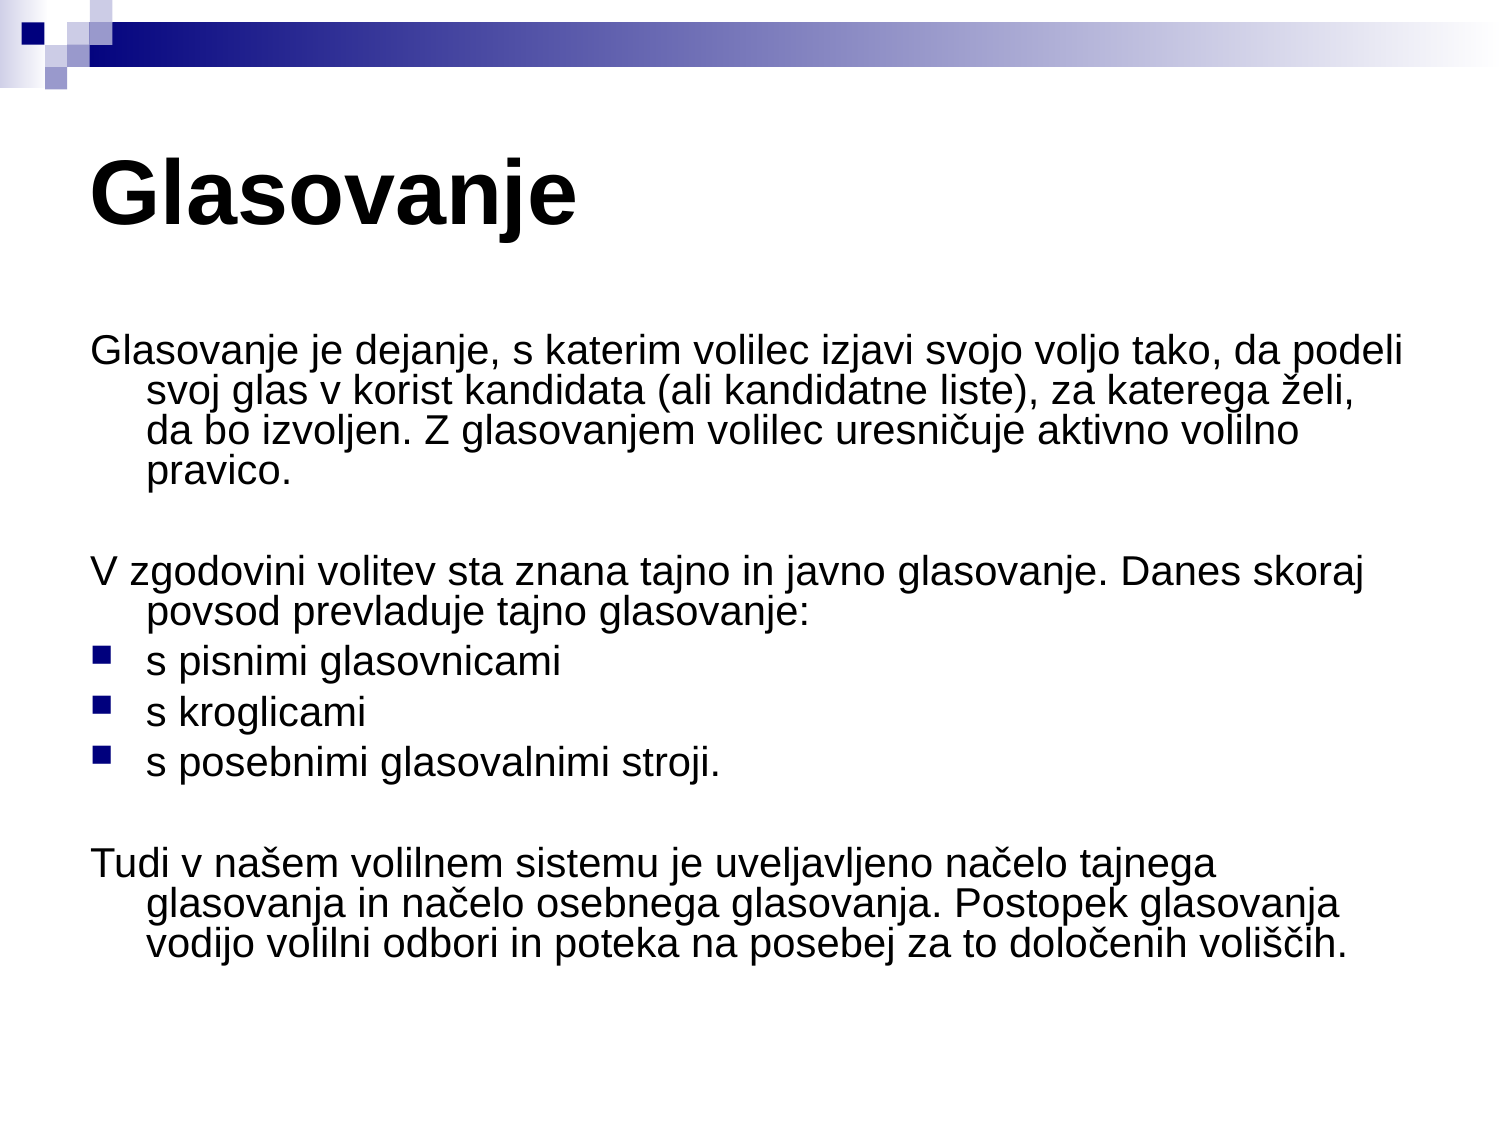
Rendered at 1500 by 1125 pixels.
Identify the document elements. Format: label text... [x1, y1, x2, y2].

list Glasovanje je dejanje, s katerim volilec izjavi svojo voljo tako, da podeli svoj glas v korist kandidata (ali kandidatne liste), za katerega želi, da bo izvoljen. Z glasovanjem volilec uresničuje aktivno volilno pravico. V zgodovini volitev sta znana tajno in javno glasovanje. Danes skoraj povsod prevladuje tajno glasovanje: s pisnimi glasovnicami s kroglicami s posebnimi glasovalnimi stroji. Tudi v našem volilnem sistemu je uveljavljeno načelo tajnega glasovanja in načelo osebnega glasovanja. Postopek glasovanja vodijo volilni odbori in poteka na posebej za to določenih voliščih. [75, 324, 1425, 963]
title Glasovanje [75, 75, 1425, 300]
